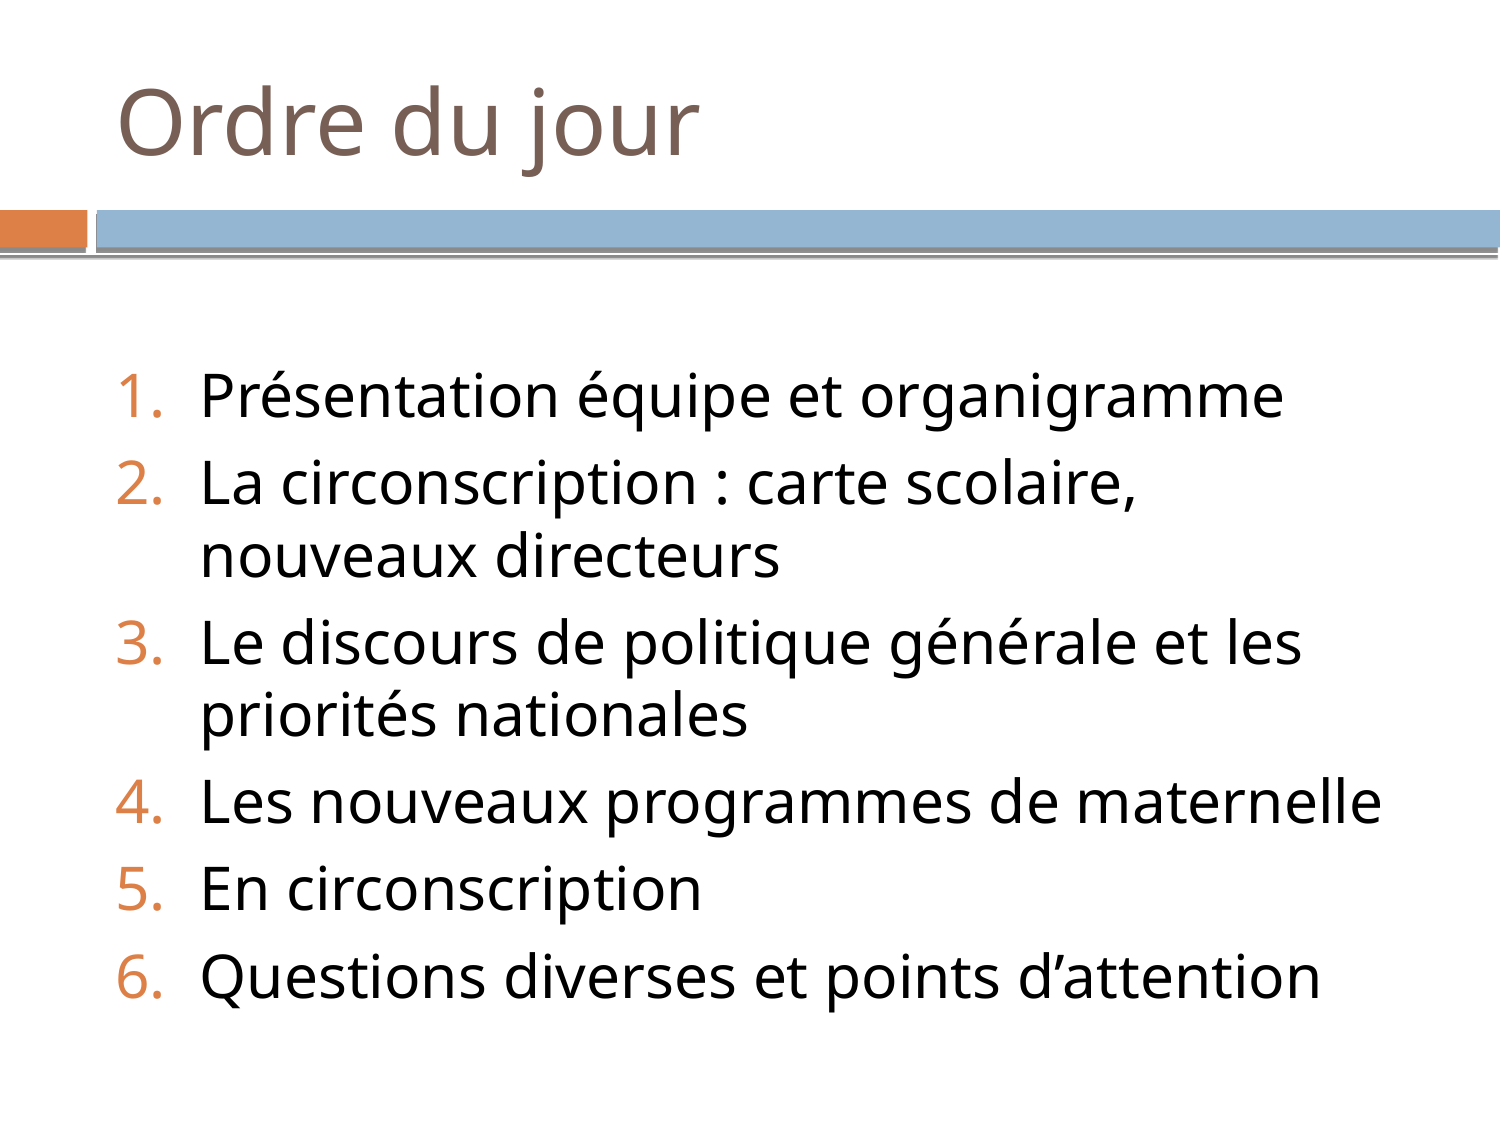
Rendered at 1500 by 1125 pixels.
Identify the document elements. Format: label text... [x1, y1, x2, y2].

title Ordre du jour [100, 37, 1438, 200]
list Présentation équipe et organigramme La circonscription : carte scolaire, nouveaux directeurs Le discours de politique générale et les priorités nationales Les nouveaux programmes de maternelle En circonscription Questions diverses et points d’attention [100, 262, 1438, 1071]
